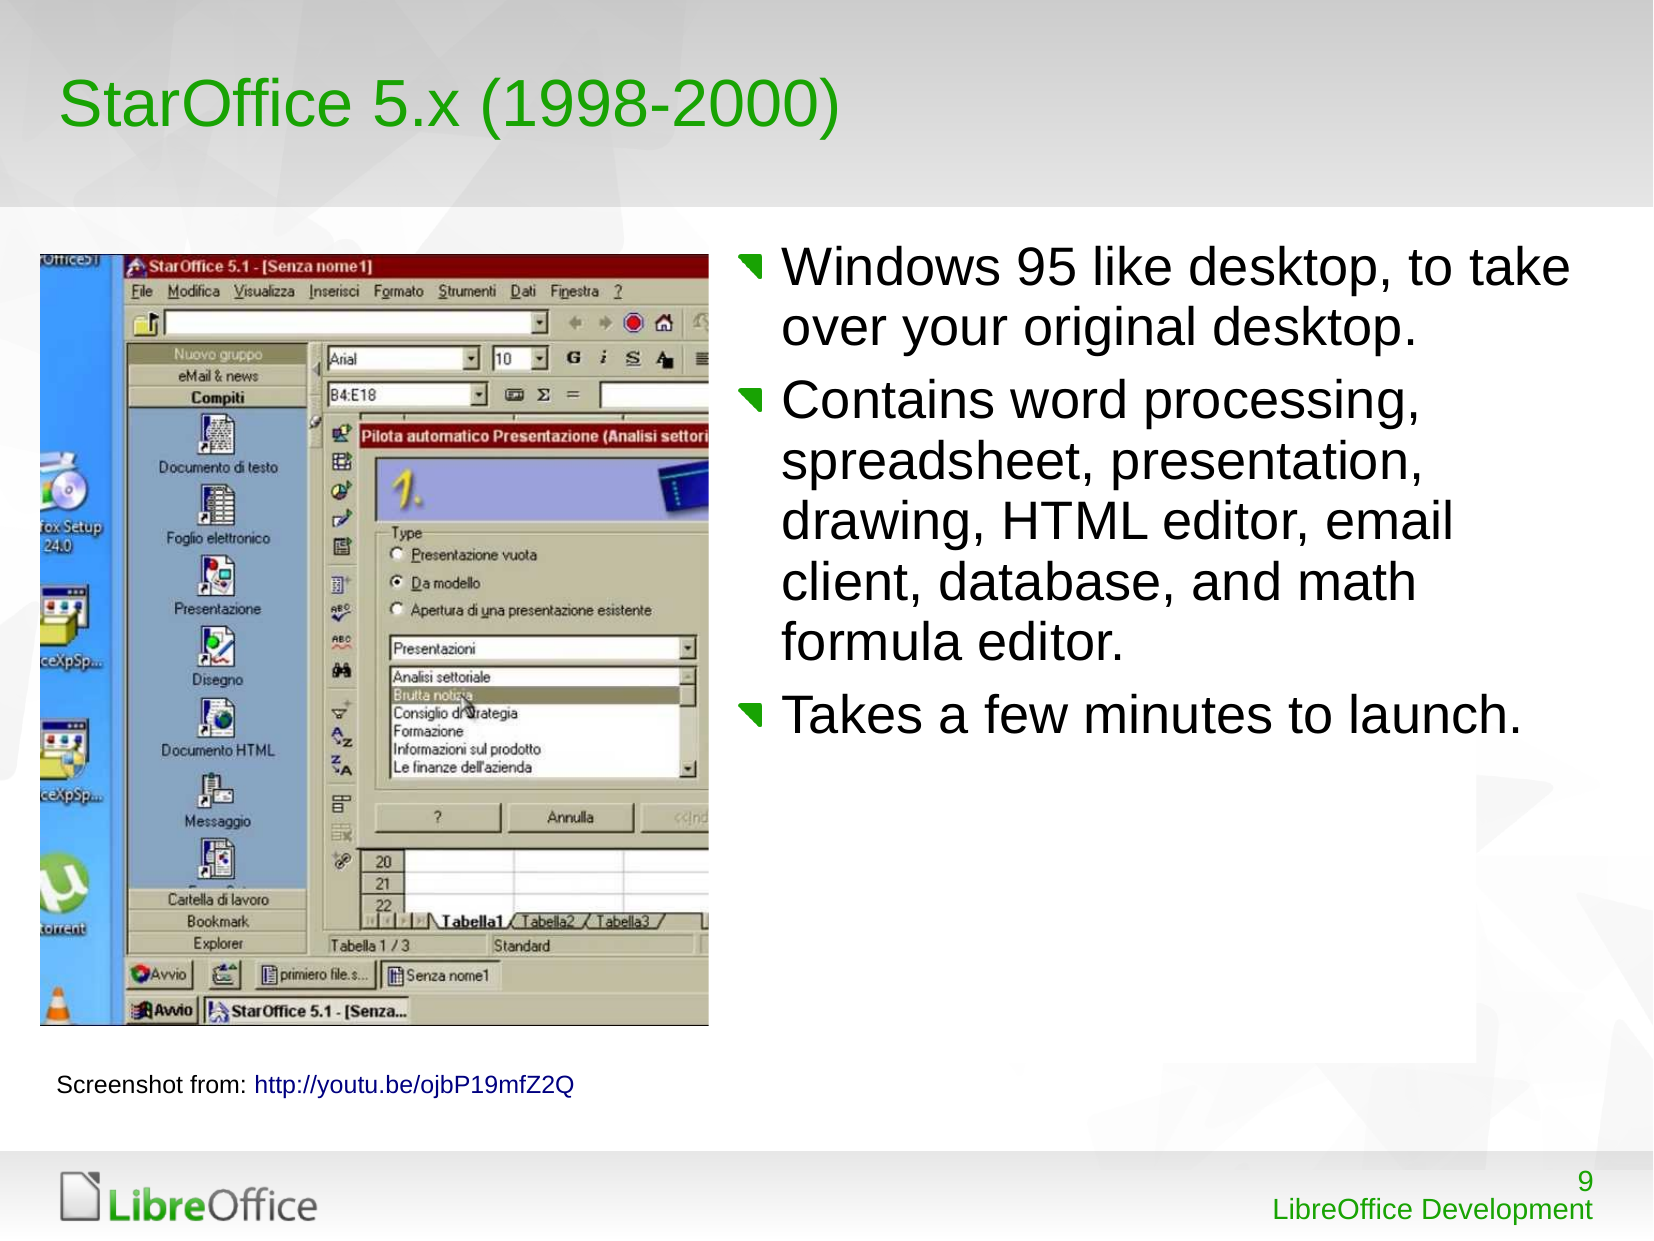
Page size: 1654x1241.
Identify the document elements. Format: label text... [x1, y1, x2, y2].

text_box [708, 236, 1477, 1063]
text_box Screenshot from: http://youtu.be/ojbP19mfZ2Q [41, 1062, 591, 1106]
picture [41, 1152, 337, 1241]
picture [0, 0, 783, 1026]
title StarOffice 5.x (1998-2000) [58, 29, 1594, 178]
list Windows 95 like desktop, to take over your original desktop. Contains word processing, spreadsheet, presentation, drawing, HTML editor, email client, database, and math formula editor. Takes a few minutes to launch. [738, 236, 1594, 956]
picture [915, 548, 1653, 1170]
